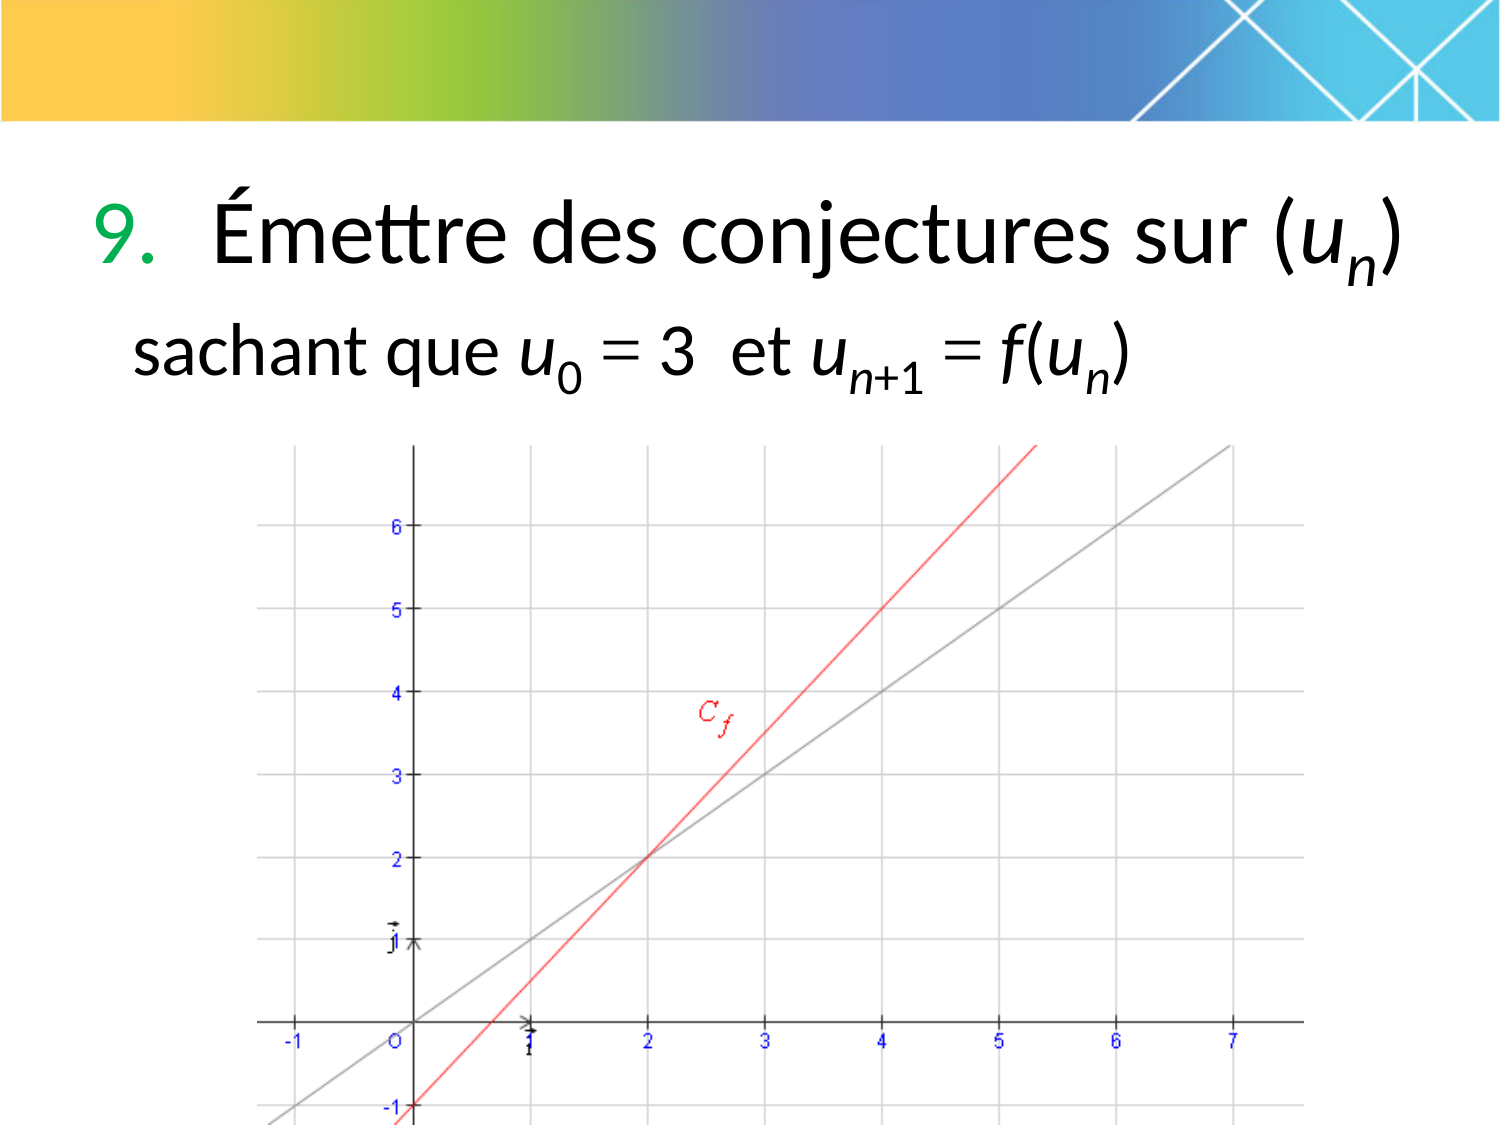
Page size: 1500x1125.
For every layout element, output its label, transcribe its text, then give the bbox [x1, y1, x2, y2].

text_box sachant que u0 = 3 et un+1 = f(un) [117, 292, 1330, 412]
title Émettre des conjectures sur (un) [75, 164, 1500, 305]
picture [0, 0, 1500, 123]
picture [257, 445, 1304, 1125]
